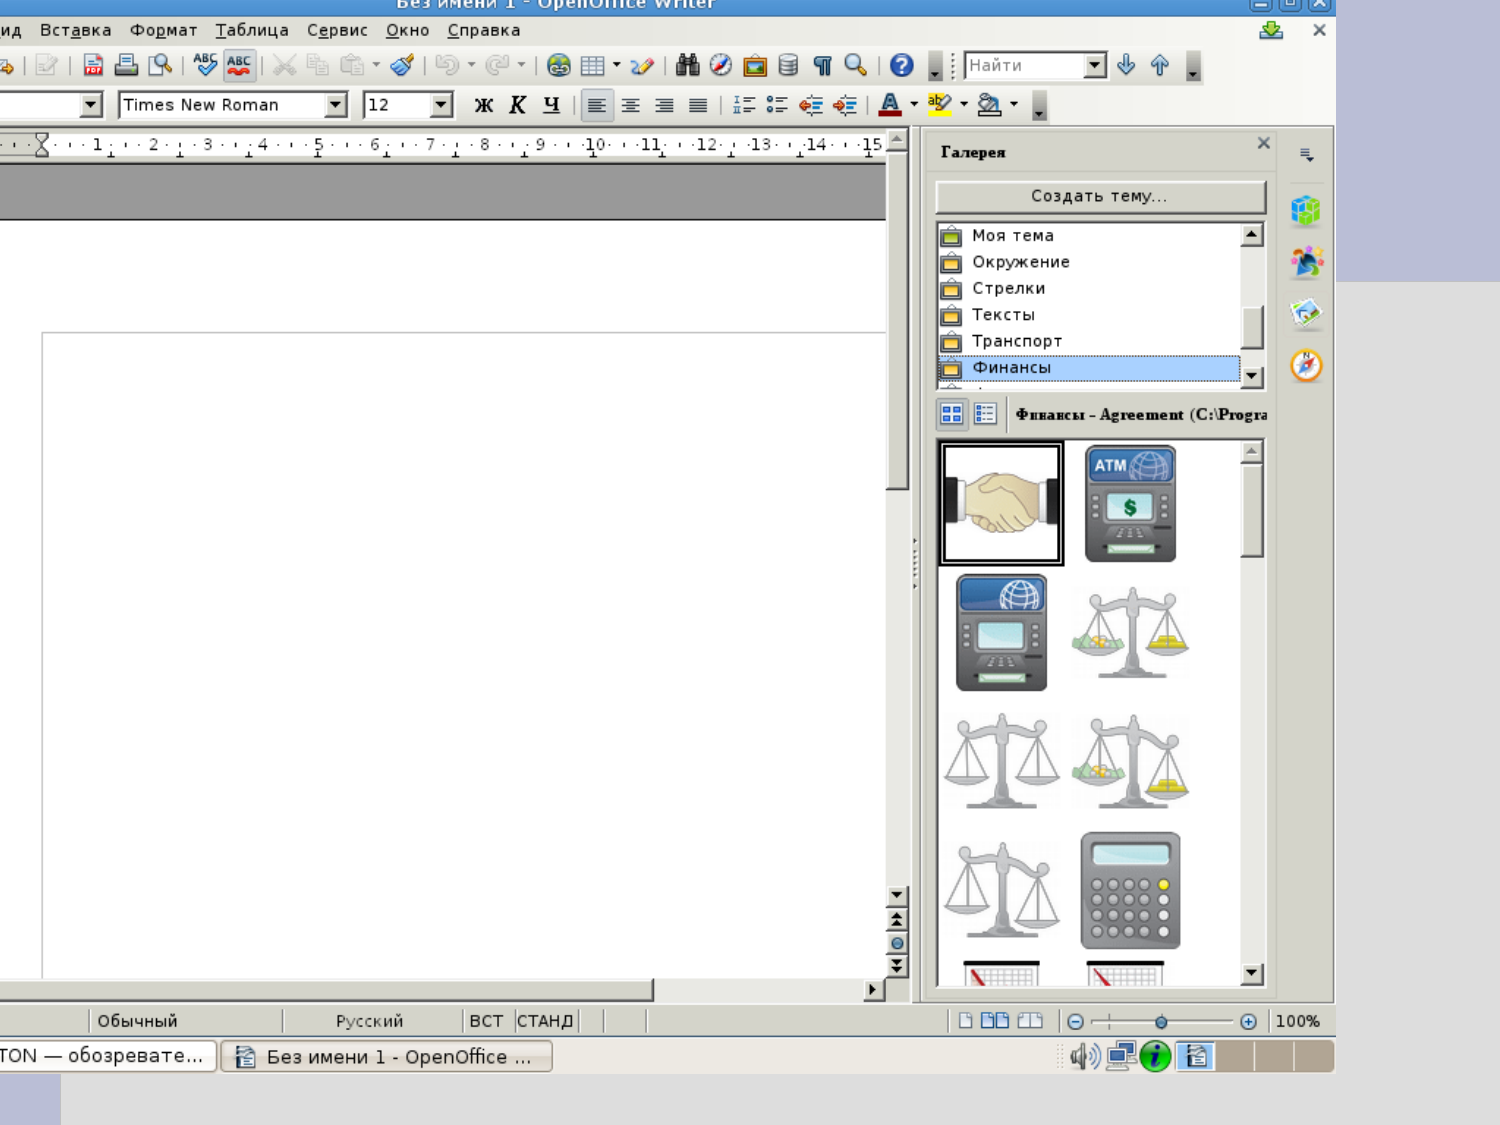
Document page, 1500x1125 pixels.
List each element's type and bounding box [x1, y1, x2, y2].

picture [0, 0, 1336, 1074]
